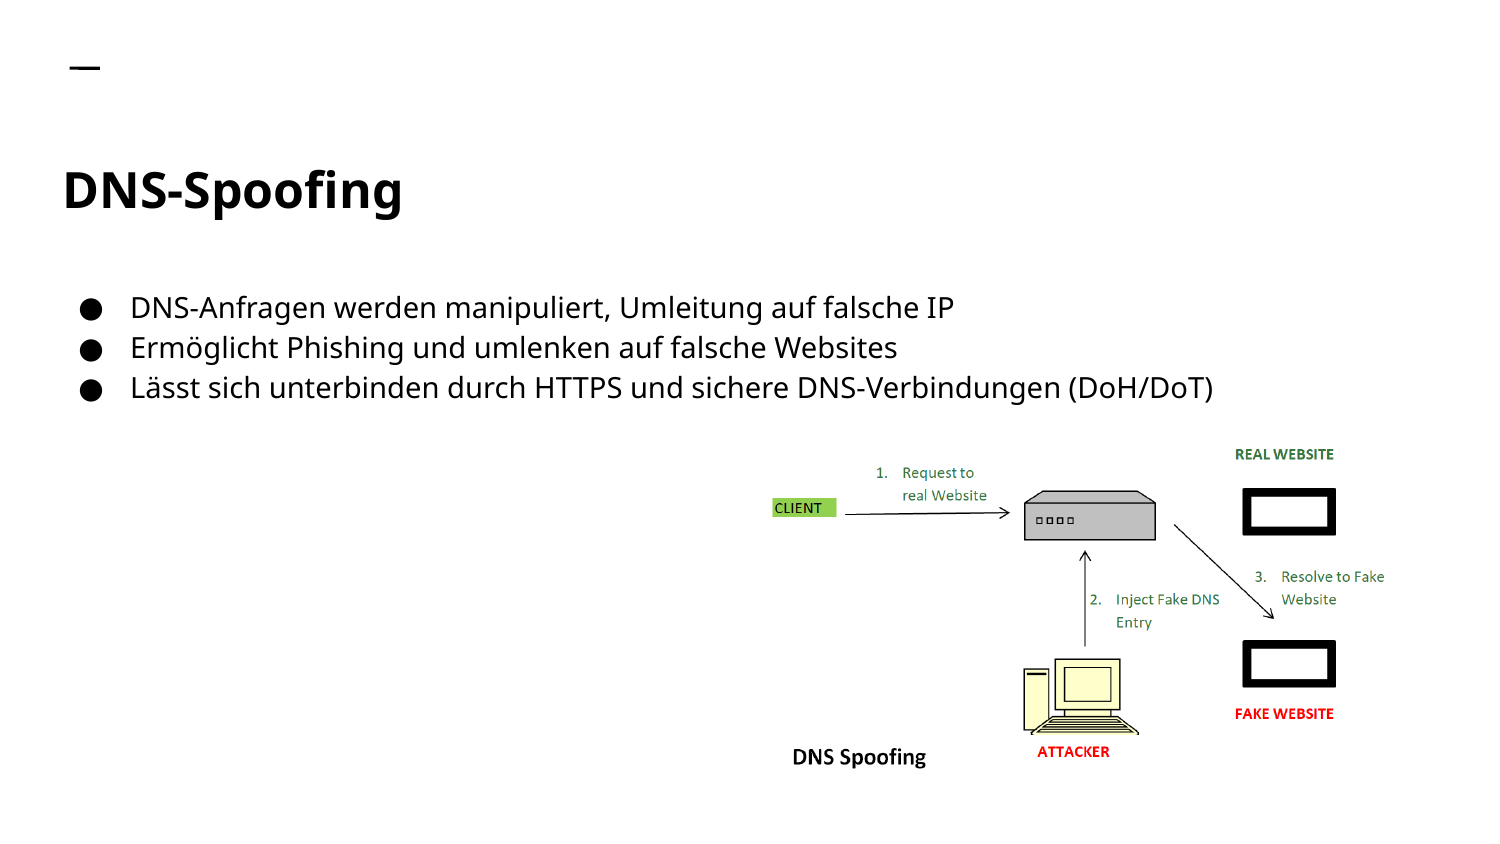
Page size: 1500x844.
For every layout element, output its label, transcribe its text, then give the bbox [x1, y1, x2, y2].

title DNS-Spoofing [47, 109, 509, 234]
picture [764, 421, 1432, 797]
list DNS-Anfragen werden manipuliert, Umleitung auf falsche IP Ermöglicht Phishing und umlenken auf falsche Websites Lässt sich unterbinden durch HTTPS und sichere DNS-Verbindungen (DoH/DoT) [40, 268, 1256, 730]
